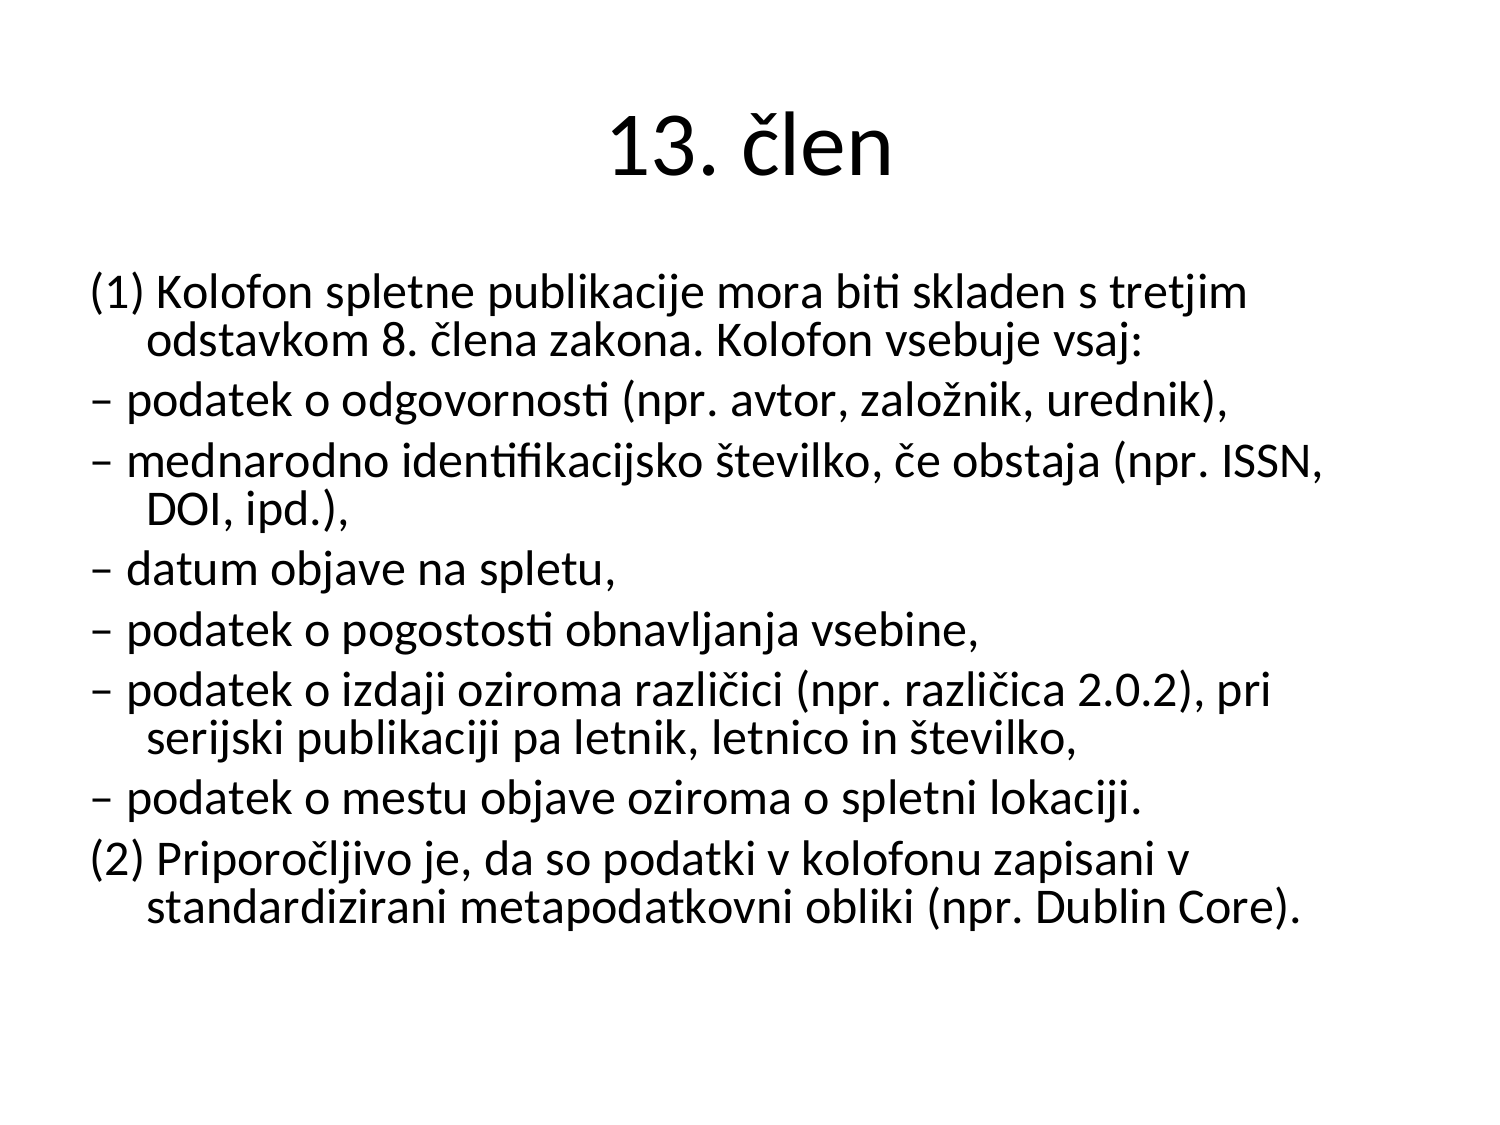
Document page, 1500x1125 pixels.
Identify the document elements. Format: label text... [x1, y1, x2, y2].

list (1) Kolofon spletne publikacije mora biti skladen s tretjim odstavkom 8. člena zakona. Kolofon vsebuje vsaj: – podatek o odgovornosti (npr. avtor, založnik, urednik), – mednarodno identifikacijsko številko, če obstaja (npr. ISSN, DOI, ipd.), – datum objave na spletu, – podatek o pogostosti obnavljanja vsebine, – podatek o izdaji oziroma različici (npr. različica 2.0.2), pri serijski publikaciji pa letnik, letnico in številko, – podatek o mestu objave oziroma o spletni lokaciji. (2) Priporočljivo je, da so podatki v kolofonu zapisani v standardizirani metapodatkovni obliki (npr. Dublin Core). [75, 262, 1426, 1006]
title 13. člen [75, 45, 1426, 233]
